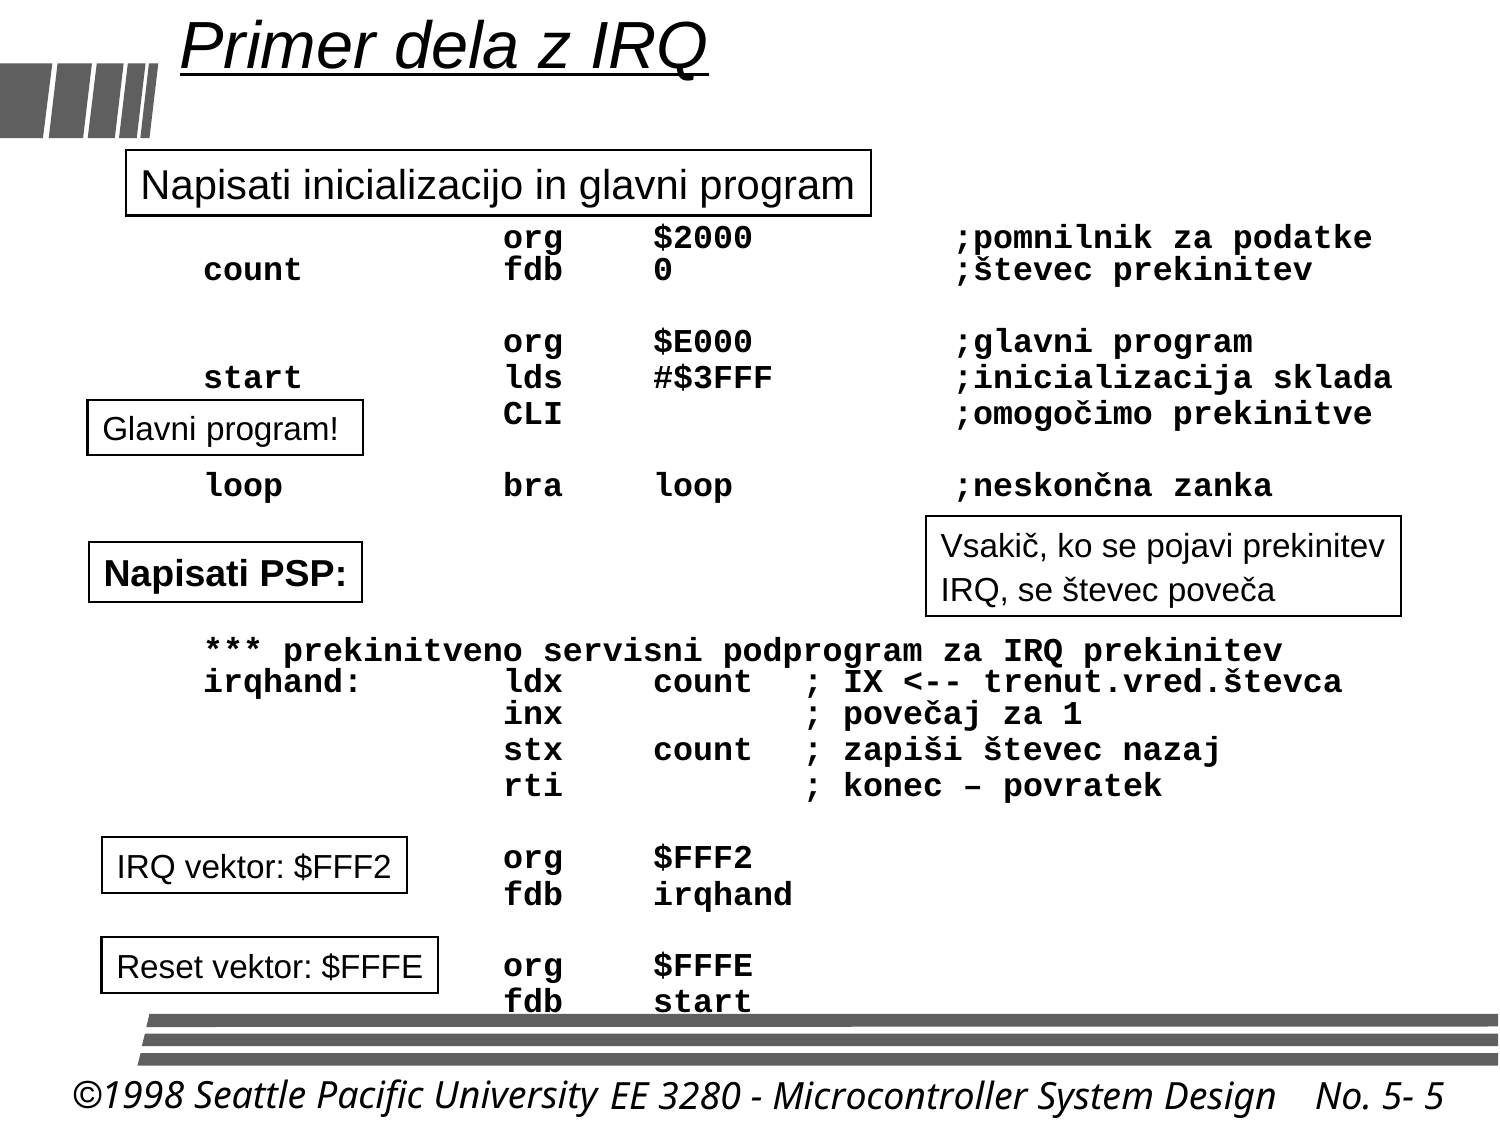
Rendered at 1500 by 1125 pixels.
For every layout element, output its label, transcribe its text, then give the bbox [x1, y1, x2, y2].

text_box Reset vektor: $FFFE [101, 937, 439, 993]
title Primer dela z IRQ [164, 0, 1500, 90]
text_box Napisati inicializacijo in glavni program [125, 149, 871, 216]
text_box org $2000 ;pomnilnik za podatke count fdb 0 ;števec prekinitev org $E000 ;glavni program start lds #$3FFF ;inicializacija sklada CLI ;omogočimo prekinitve loop bra loop ;neskončna zanka [188, 215, 1408, 511]
text_box Vsakič, ko se pojavi prekinitev IRQ, se števec poveča [925, 516, 1401, 616]
text_box IRQ vektor: $FFF2 [101, 837, 407, 893]
text_box *** prekinitveno servisni podprogram za IRQ prekinitev irqhand: ldx count ; IX <-- trenut.vred.števca inx ; povečaj za 1 stx count ; zapiši števec nazaj rti ; konec – povratek org $FFF2 fdb irqhand org $FFFE fdb start [188, 627, 1359, 1028]
text_box Napisati PSP: [88, 541, 363, 603]
text_box Glavni program! [87, 399, 363, 456]
